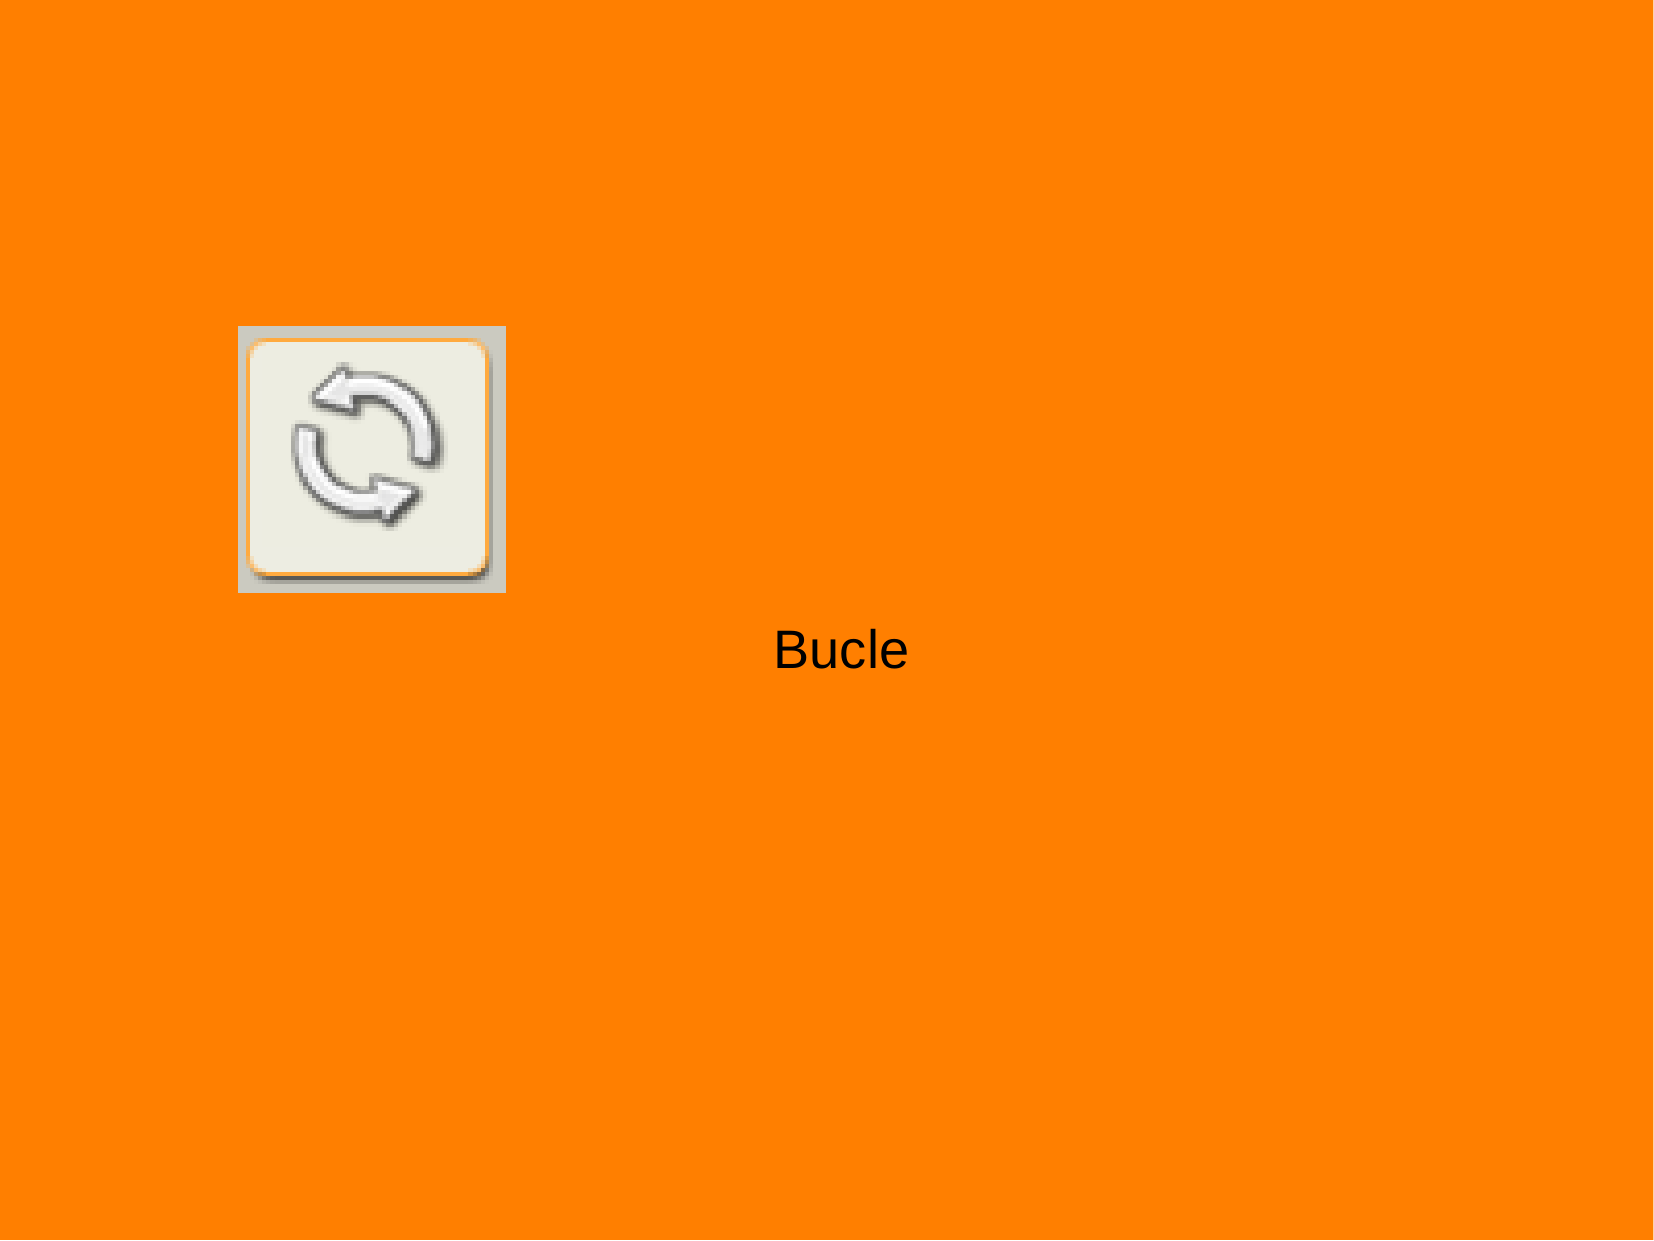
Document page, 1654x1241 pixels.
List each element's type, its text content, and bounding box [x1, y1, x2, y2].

picture [238, 326, 506, 594]
text_box Bucle [622, 596, 1061, 703]
